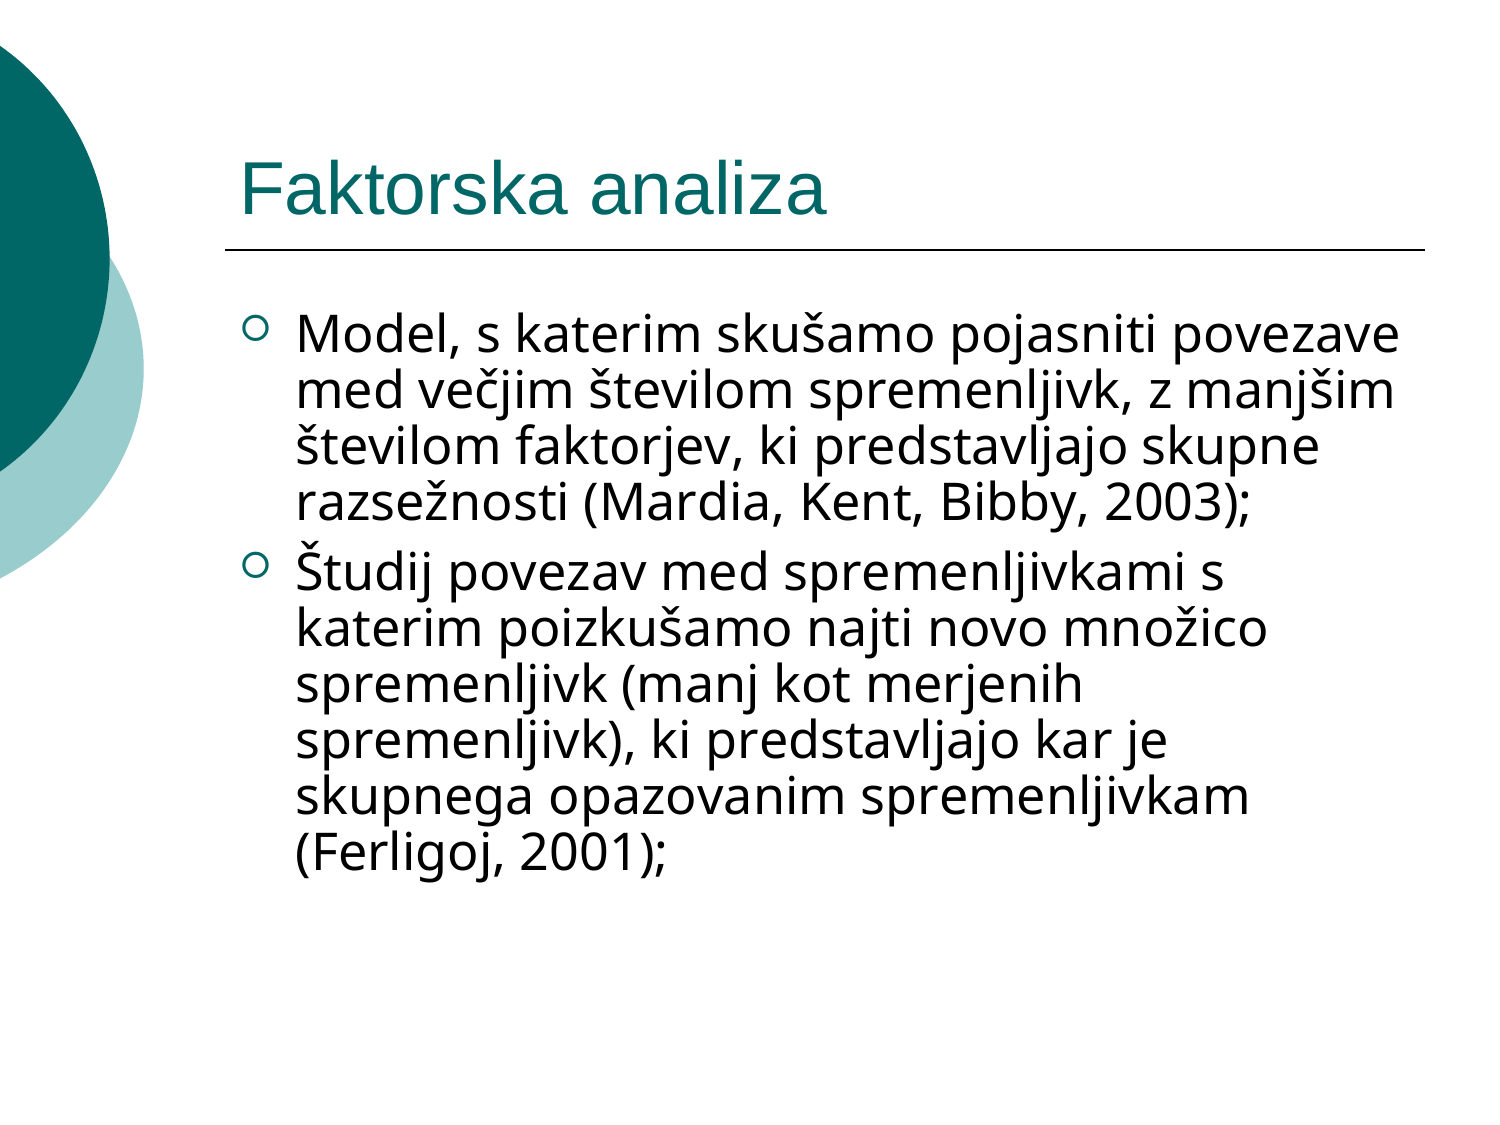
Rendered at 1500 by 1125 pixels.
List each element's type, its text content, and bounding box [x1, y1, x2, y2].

title Faktorska analiza [224, 49, 1425, 237]
list Model, s katerim skušamo pojasniti povezave med večjim številom spremenljivk, z manjšim številom faktorjev, ki predstavljajo skupne razsežnosti (Mardia, Kent, Bibby, 2003); Študij povezav med spremenljivkami s katerim poizkušamo najti novo množico spremenljivk (manj kot merjenih spremenljivk), ki predstavljajo kar je skupnega opazovanim spremenljivkam (Ferligoj, 2001); [224, 299, 1425, 975]
